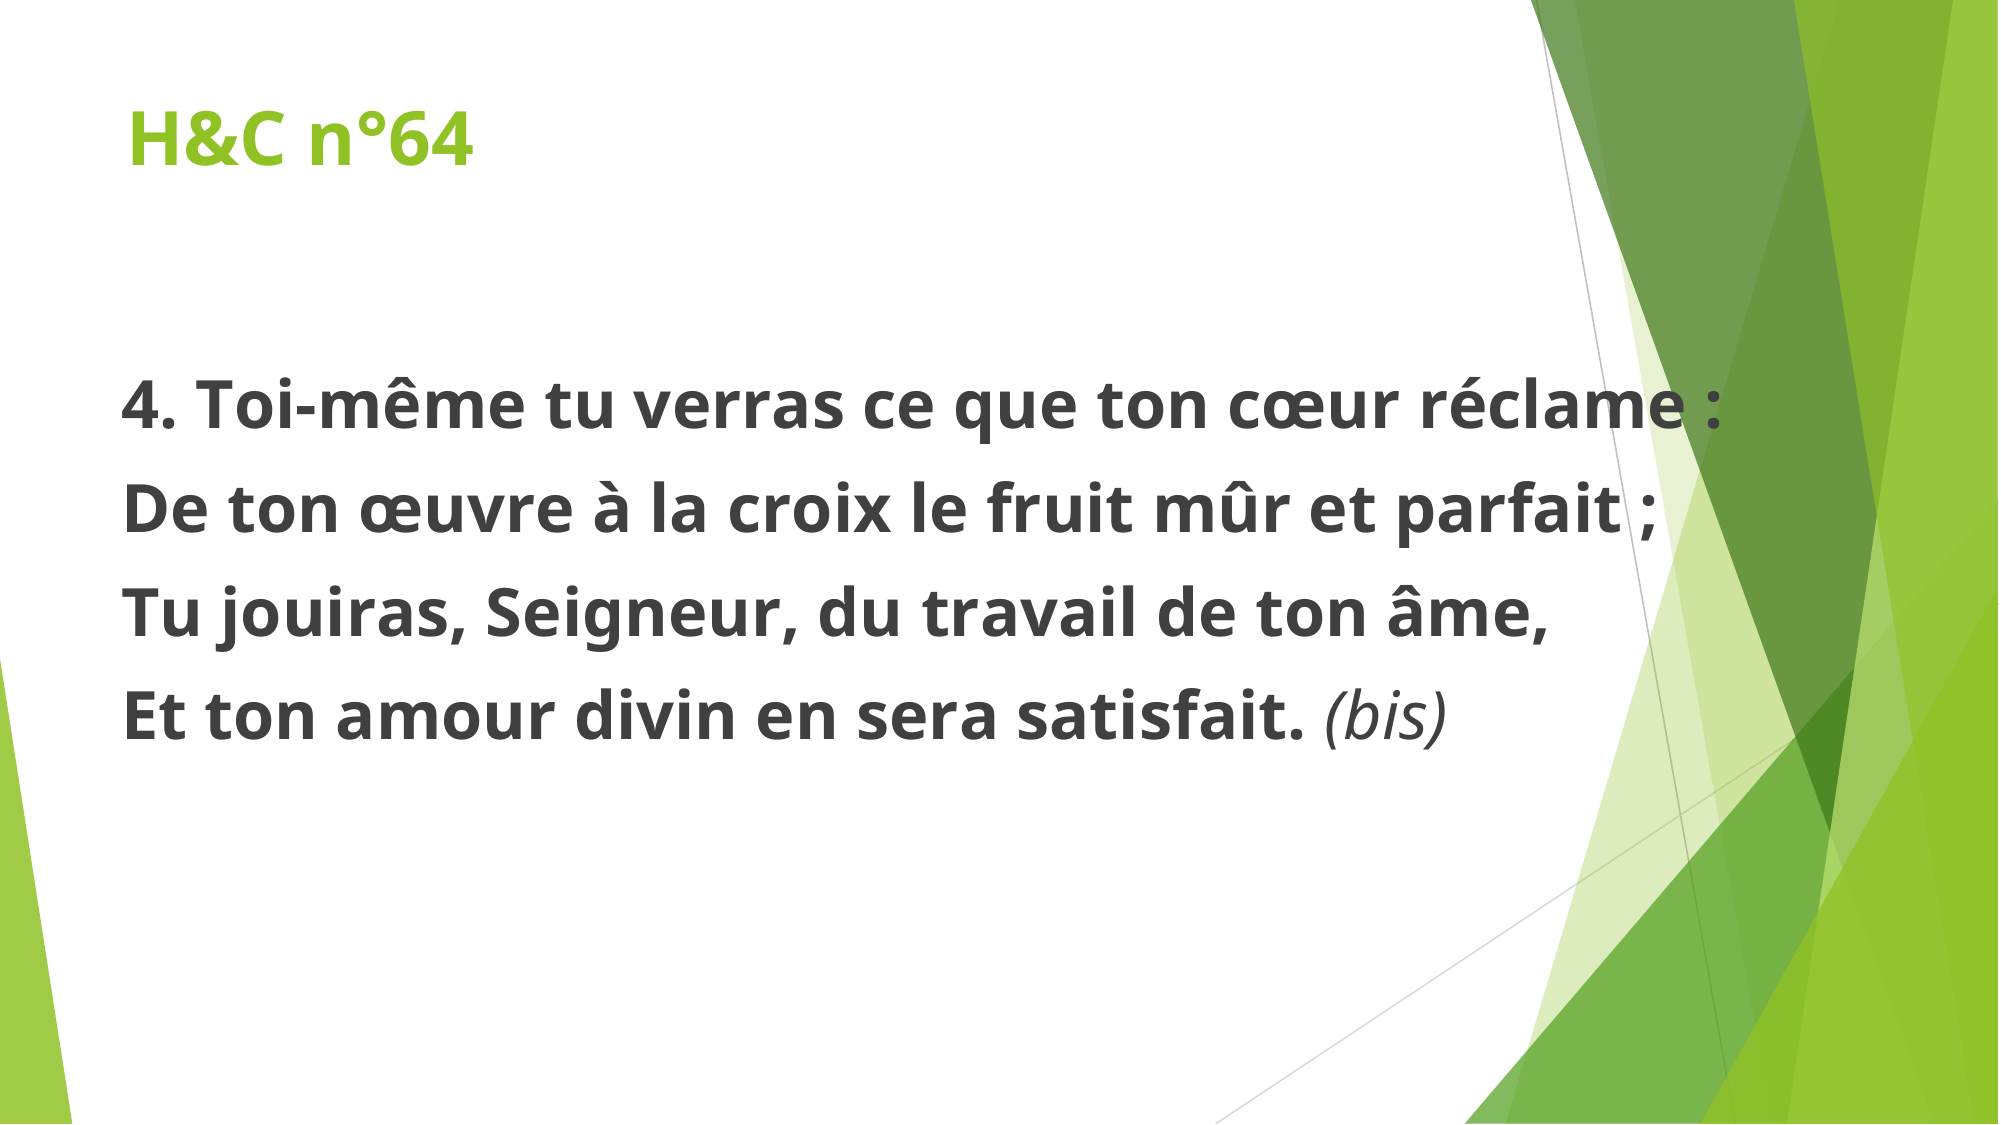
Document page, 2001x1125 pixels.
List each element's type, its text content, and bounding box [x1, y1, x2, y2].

text_box H&C n°64 [111, 82, 1522, 213]
text_box 4. Toi-même tu verras ce que ton cœur réclame : De ton œuvre à la croix le fruit mûr et parfait ; Tu jouiras, Seigneur, du travail de ton âme, Et ton amour divin en sera satisfait. (bis) [106, 342, 1973, 1037]
